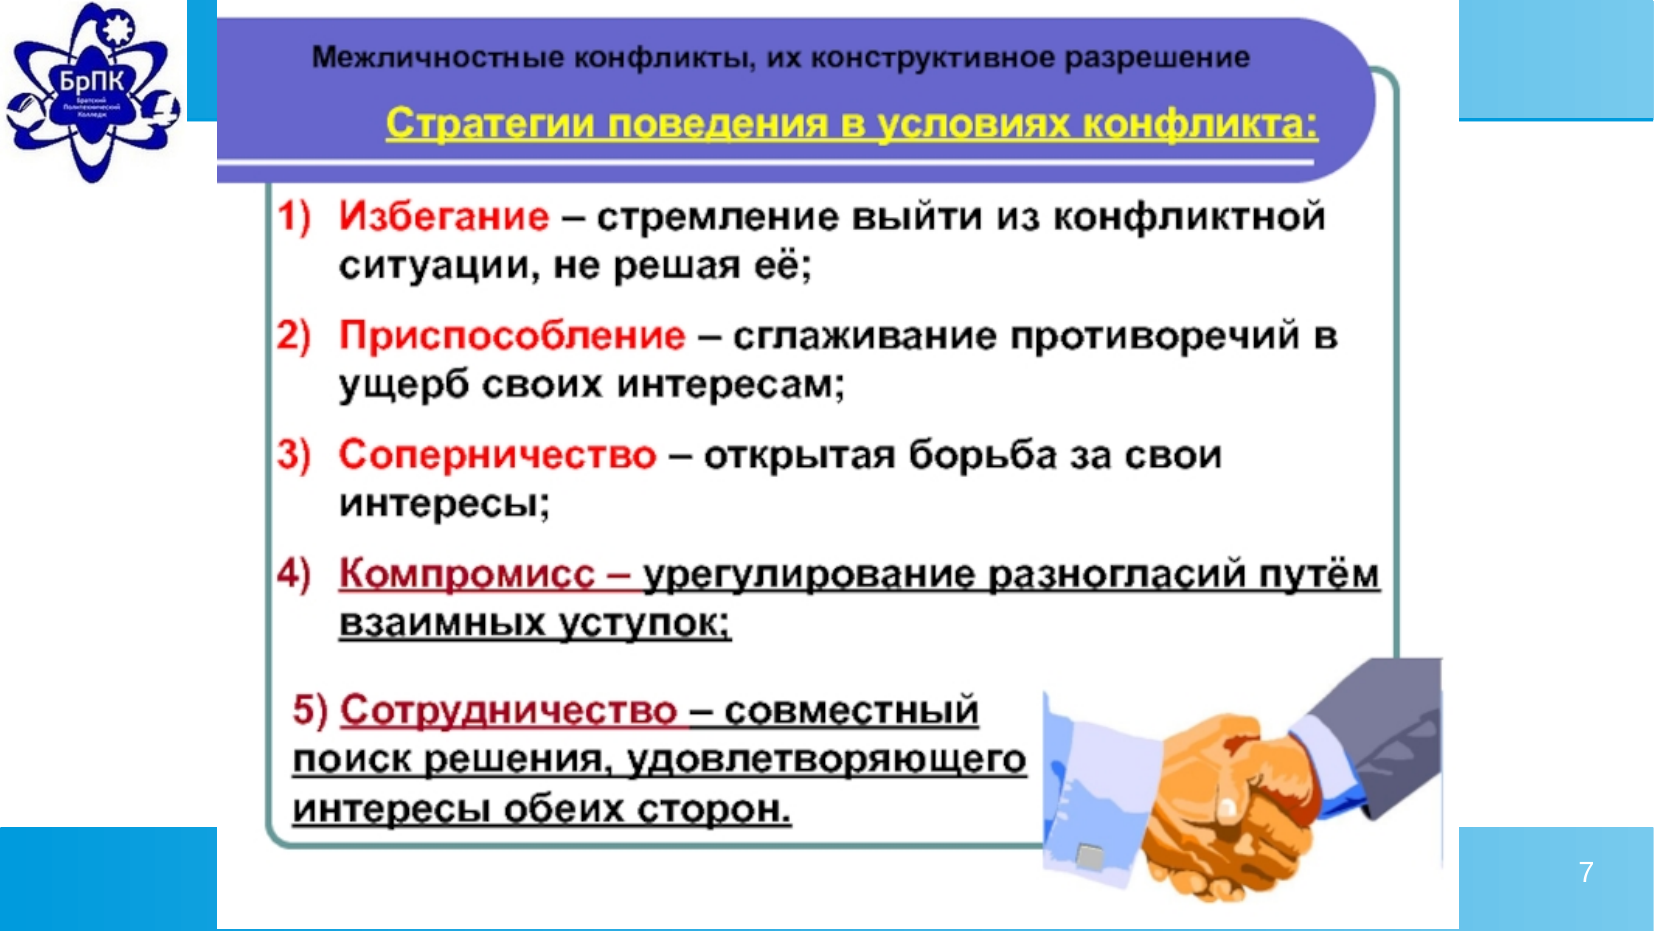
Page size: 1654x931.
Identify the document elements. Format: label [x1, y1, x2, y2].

picture [0, 0, 187, 187]
picture [217, 0, 1459, 929]
